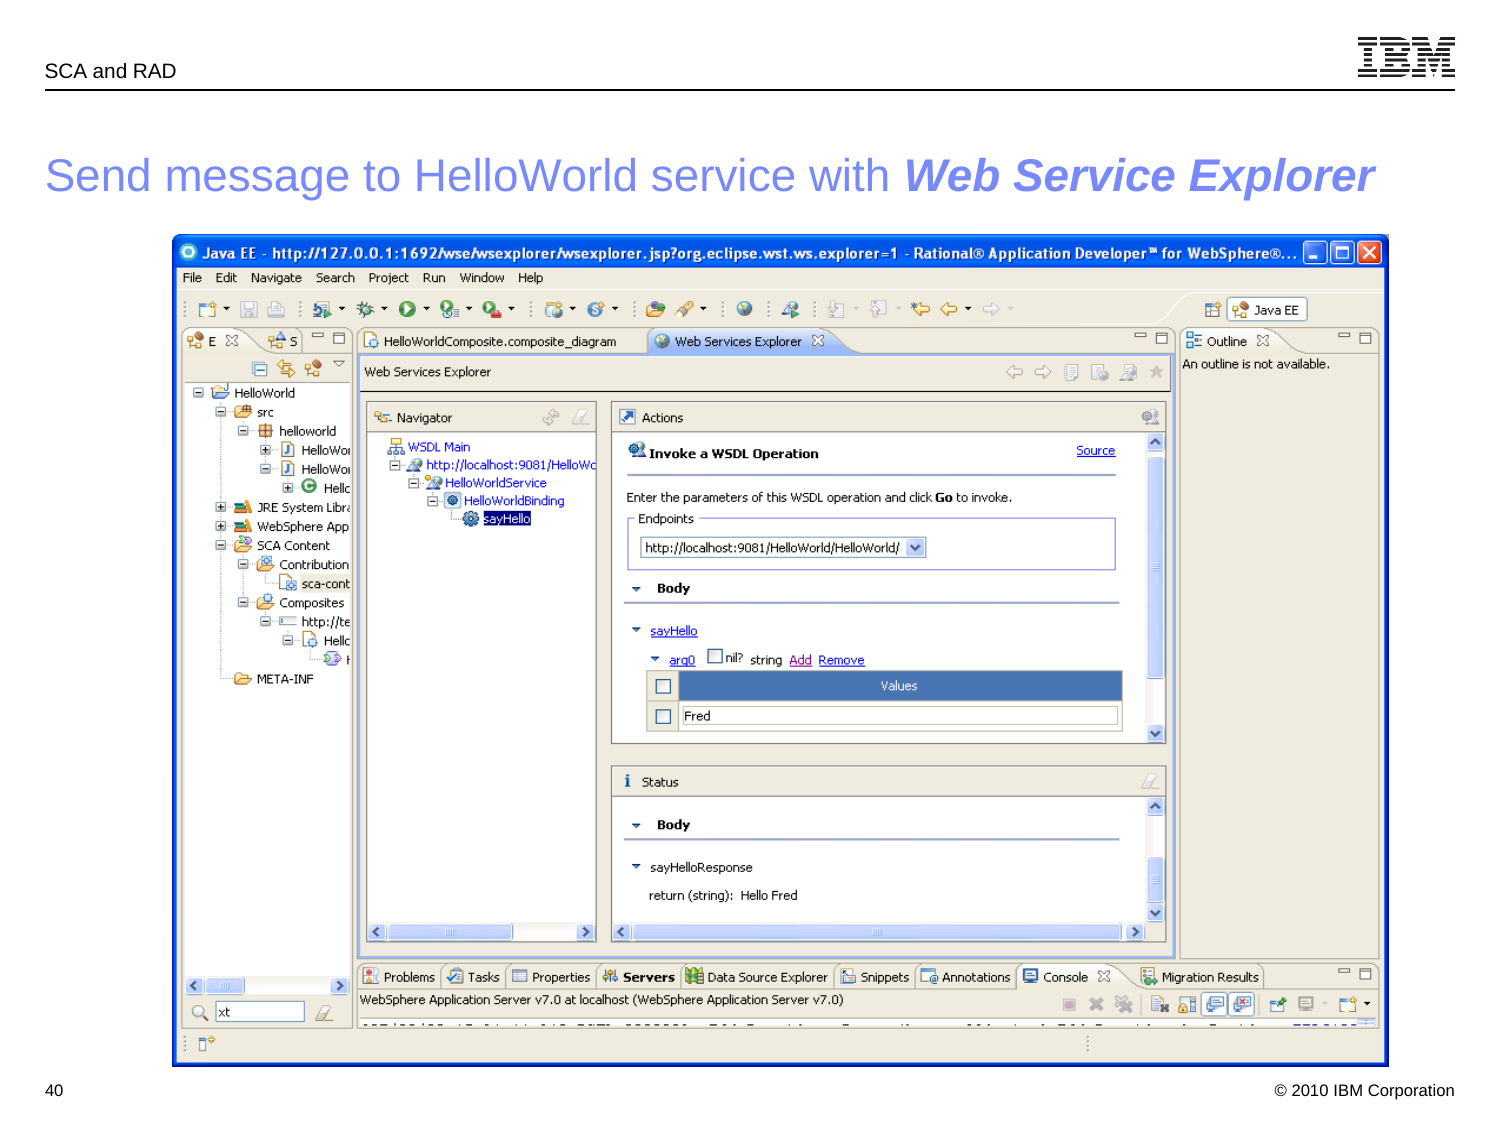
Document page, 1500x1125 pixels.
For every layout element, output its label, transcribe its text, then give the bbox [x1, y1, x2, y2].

picture [172, 234, 1389, 1067]
picture [1358, 37, 1455, 77]
title Send message to HelloWorld service with Web Service Explorer [29, 79, 1489, 276]
